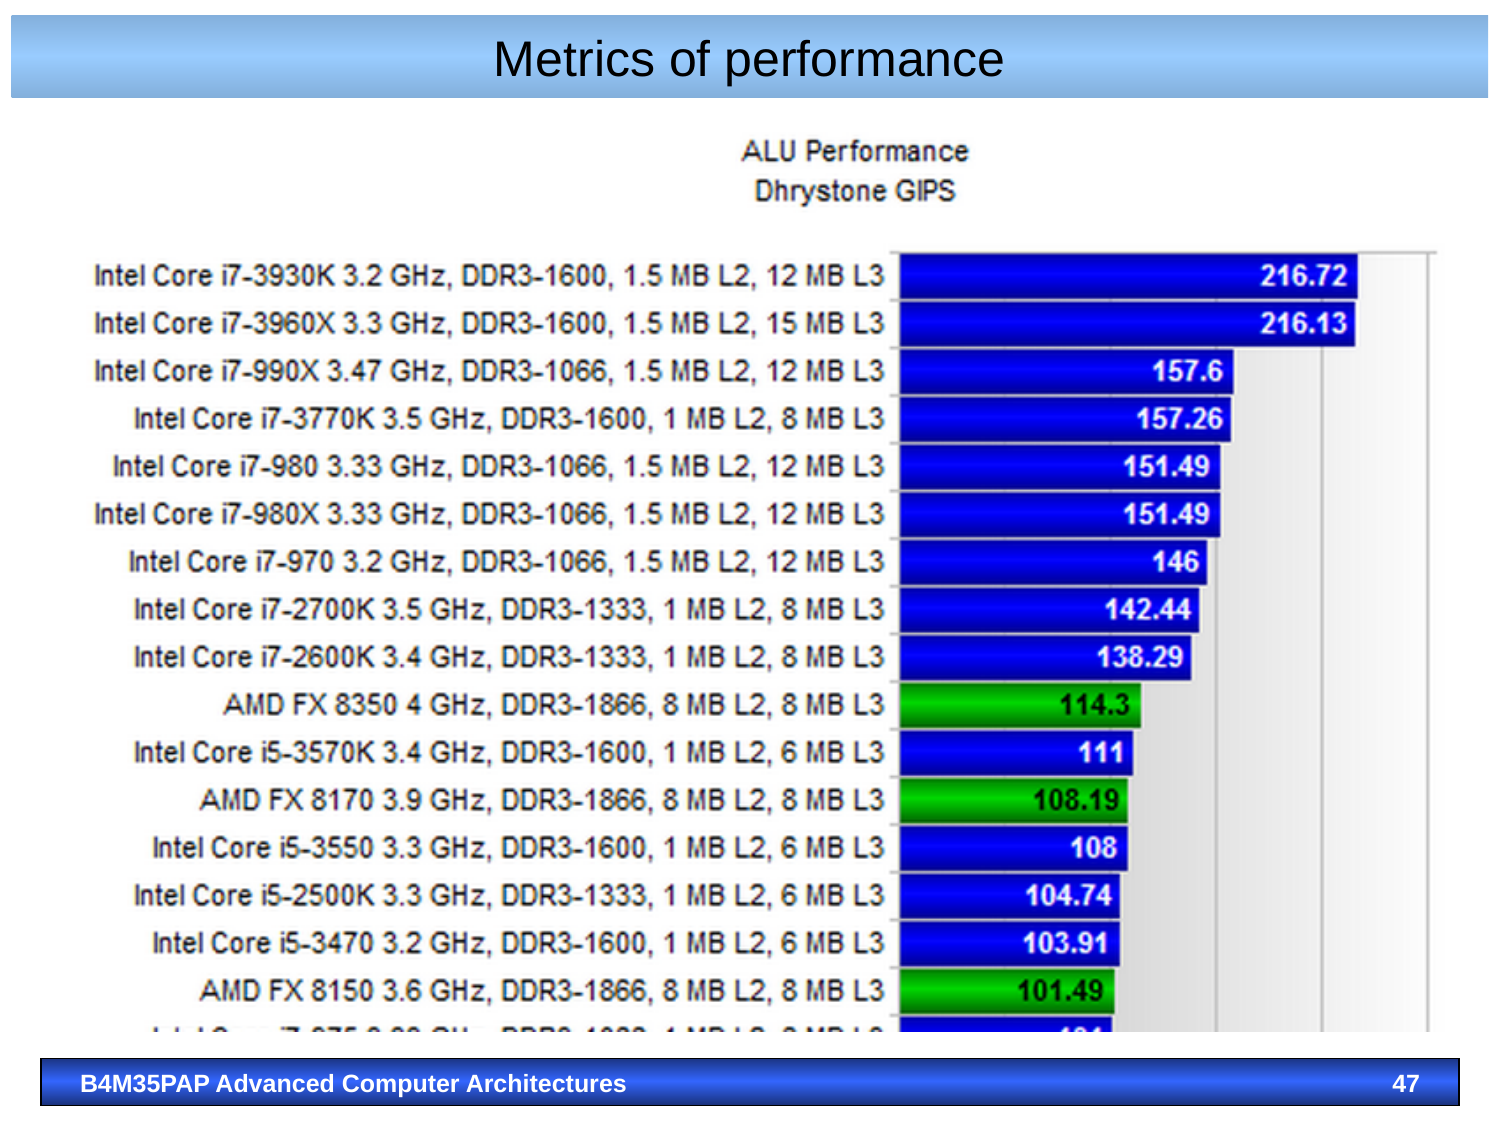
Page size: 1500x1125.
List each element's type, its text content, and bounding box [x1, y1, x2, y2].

title Metrics of performance [11, 15, 1489, 98]
picture [82, 128, 1455, 1032]
